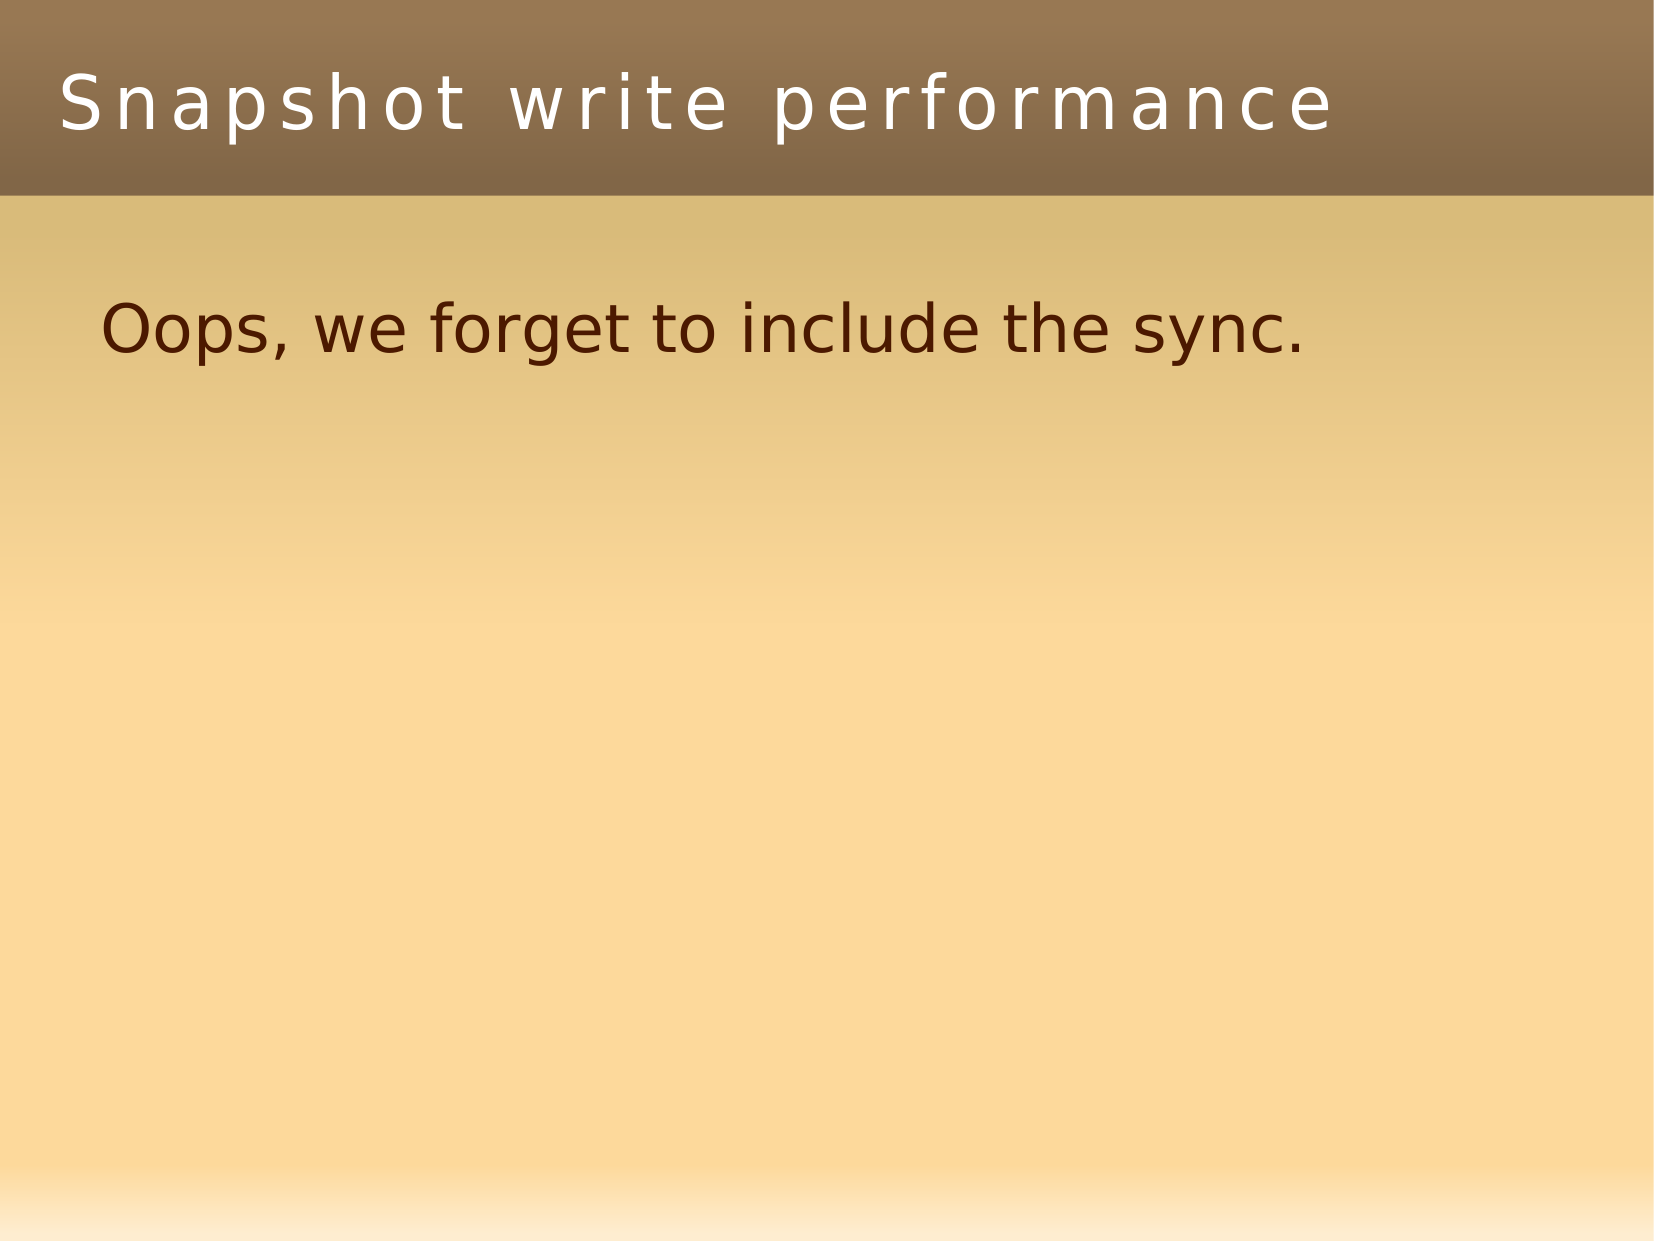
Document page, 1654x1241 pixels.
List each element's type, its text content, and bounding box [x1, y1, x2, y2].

list Oops, we forget to include the sync. [82, 290, 1571, 1109]
title Snapshot write performance [59, 29, 1595, 178]
picture [0, 0, 1654, 1241]
